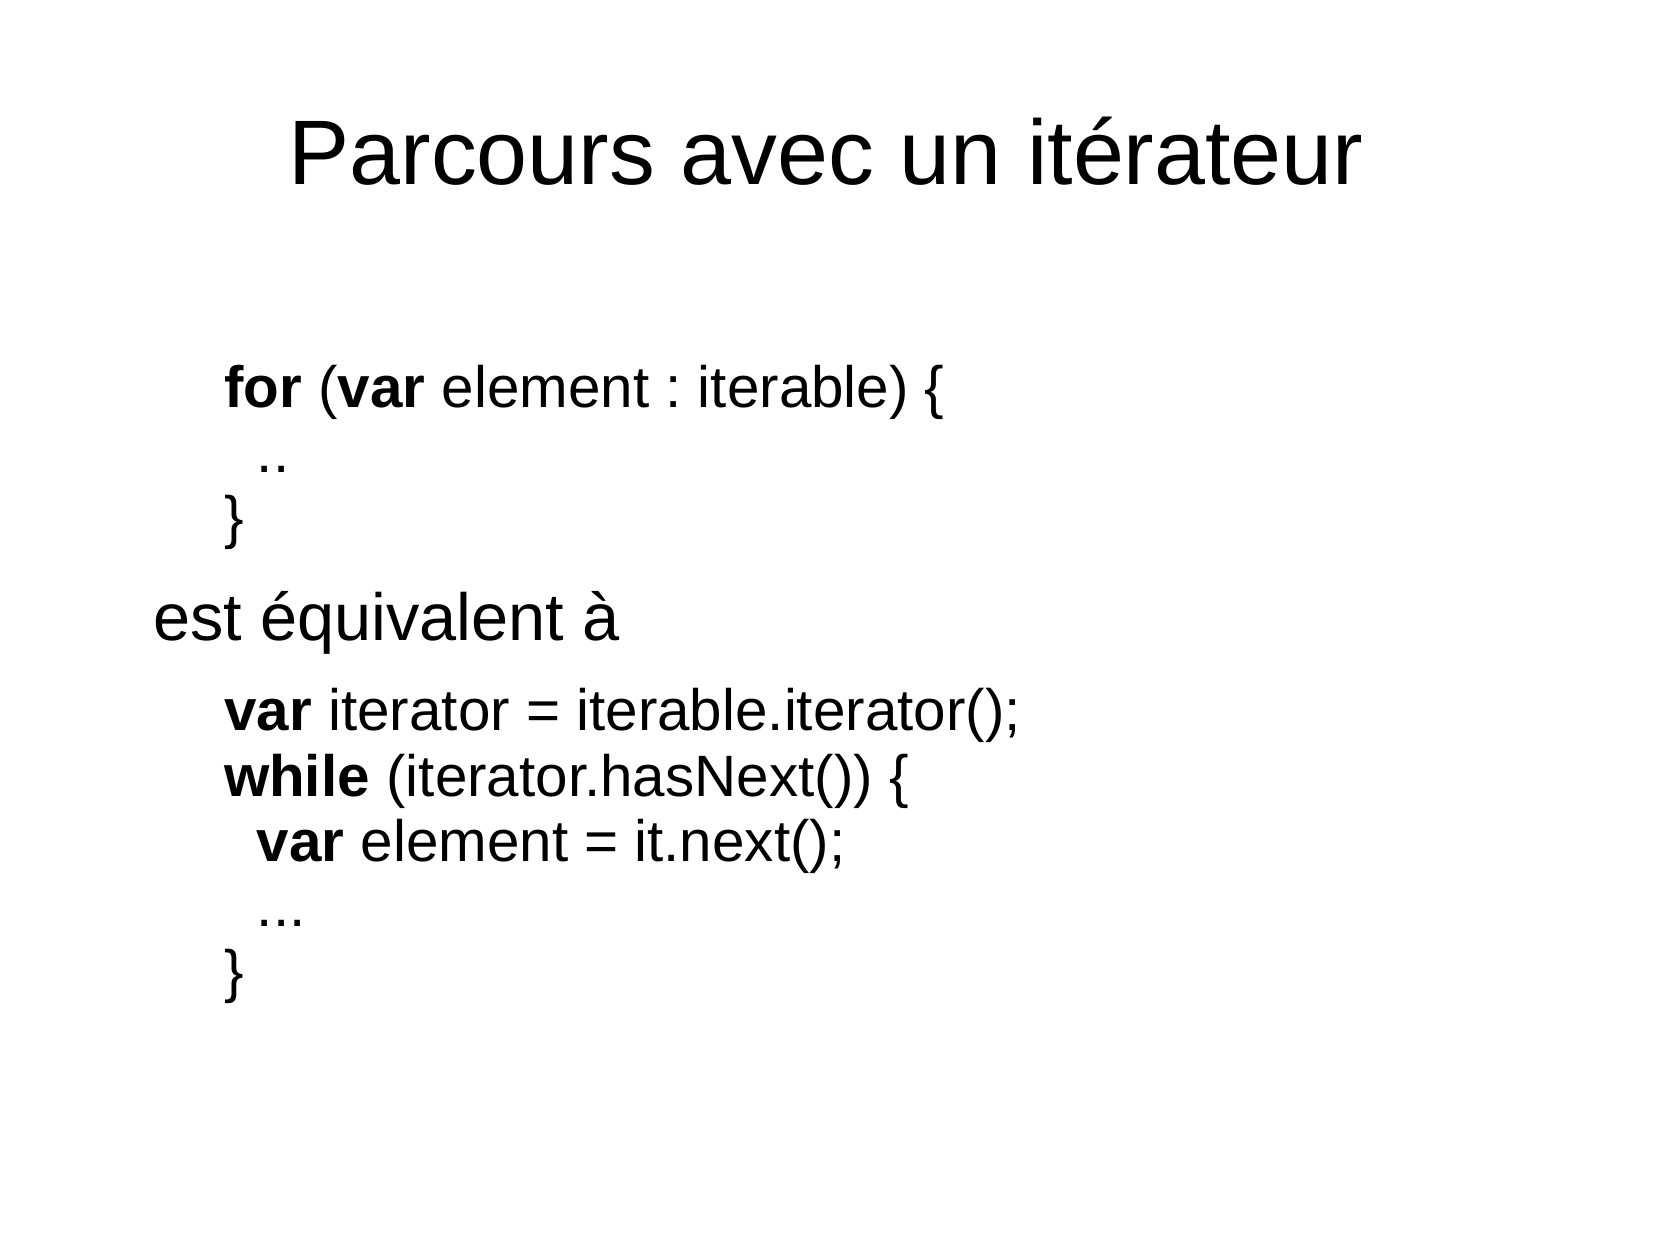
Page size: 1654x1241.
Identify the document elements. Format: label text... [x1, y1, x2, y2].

list for (var element : iterable) { .. } est équivalent à var iterator = iterable.iterator(); while (iterator.hasNext()) { var element = it.next(); ... } [82, 290, 1571, 1010]
title Parcours avec un itérateur [82, 49, 1571, 257]
